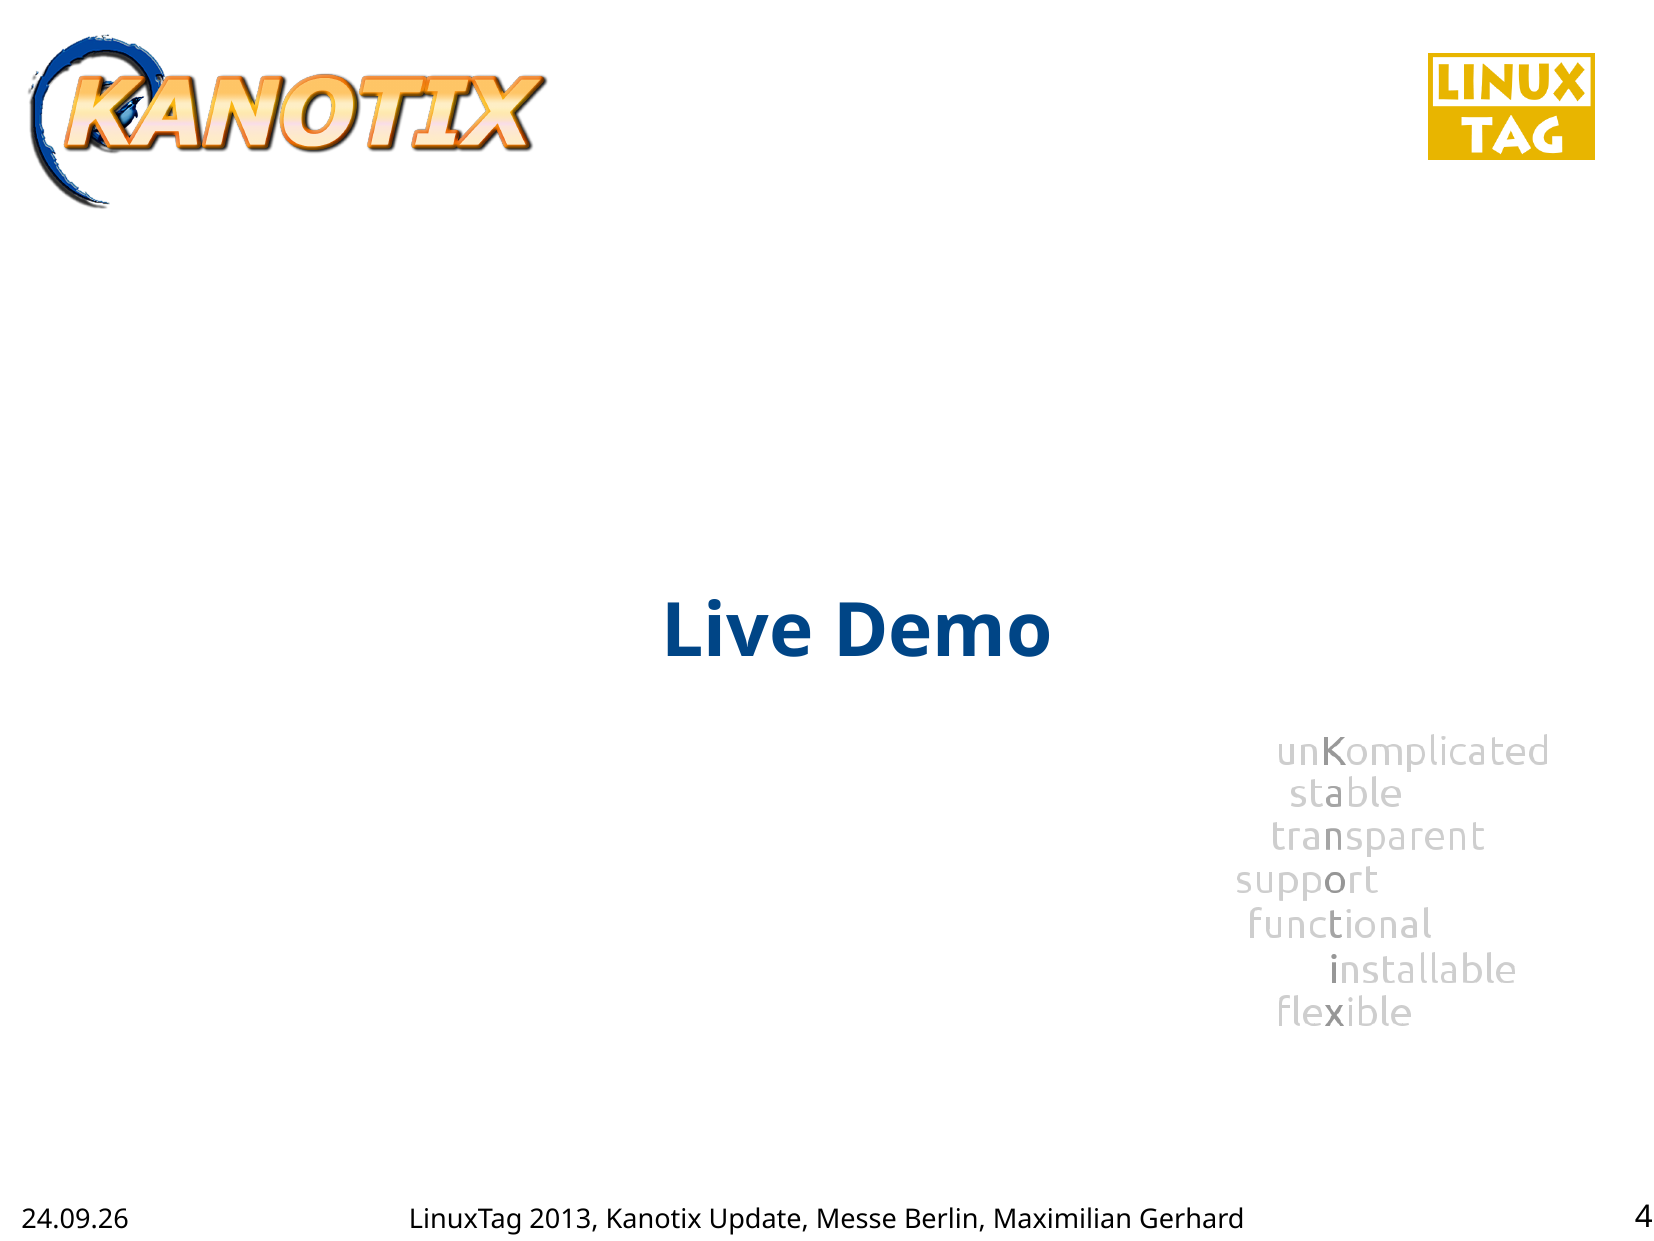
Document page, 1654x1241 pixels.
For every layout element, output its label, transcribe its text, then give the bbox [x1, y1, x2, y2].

list Live Demo [590, 575, 1152, 665]
text_box <Nummer> [1449, 1186, 1654, 1238]
picture [4, 0, 571, 254]
text_box 25.05.13 [6, 1192, 157, 1239]
picture [1198, 726, 1555, 1034]
text_box LinuxTag 2013, Kanotix Update, Messe Berlin, Maximilian Gerhard [265, 1192, 1388, 1239]
picture [1428, 53, 1595, 161]
